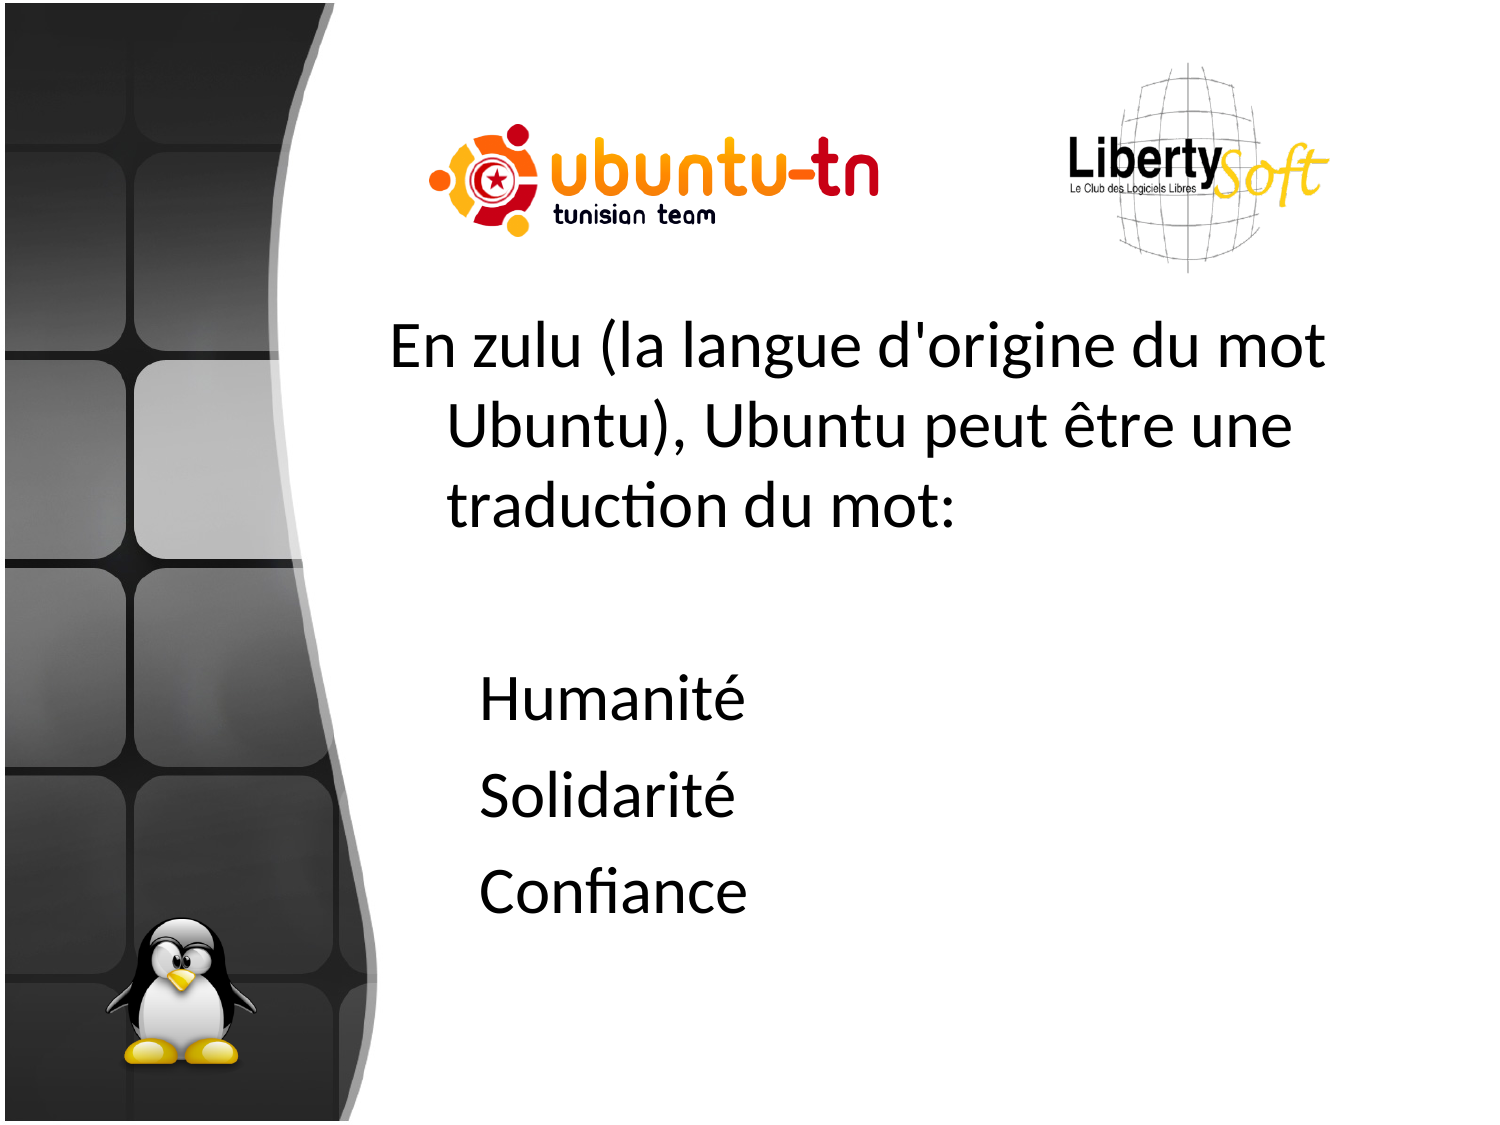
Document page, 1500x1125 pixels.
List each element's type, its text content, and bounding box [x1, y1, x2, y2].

picture [0, 0, 1500, 1125]
text_box En zulu (la langue d'origine du mot Ubuntu), Ubuntu peut être une traduction du mot: Humanité Solidarité Confiance [375, 292, 1500, 1036]
title [339, 45, 1425, 233]
